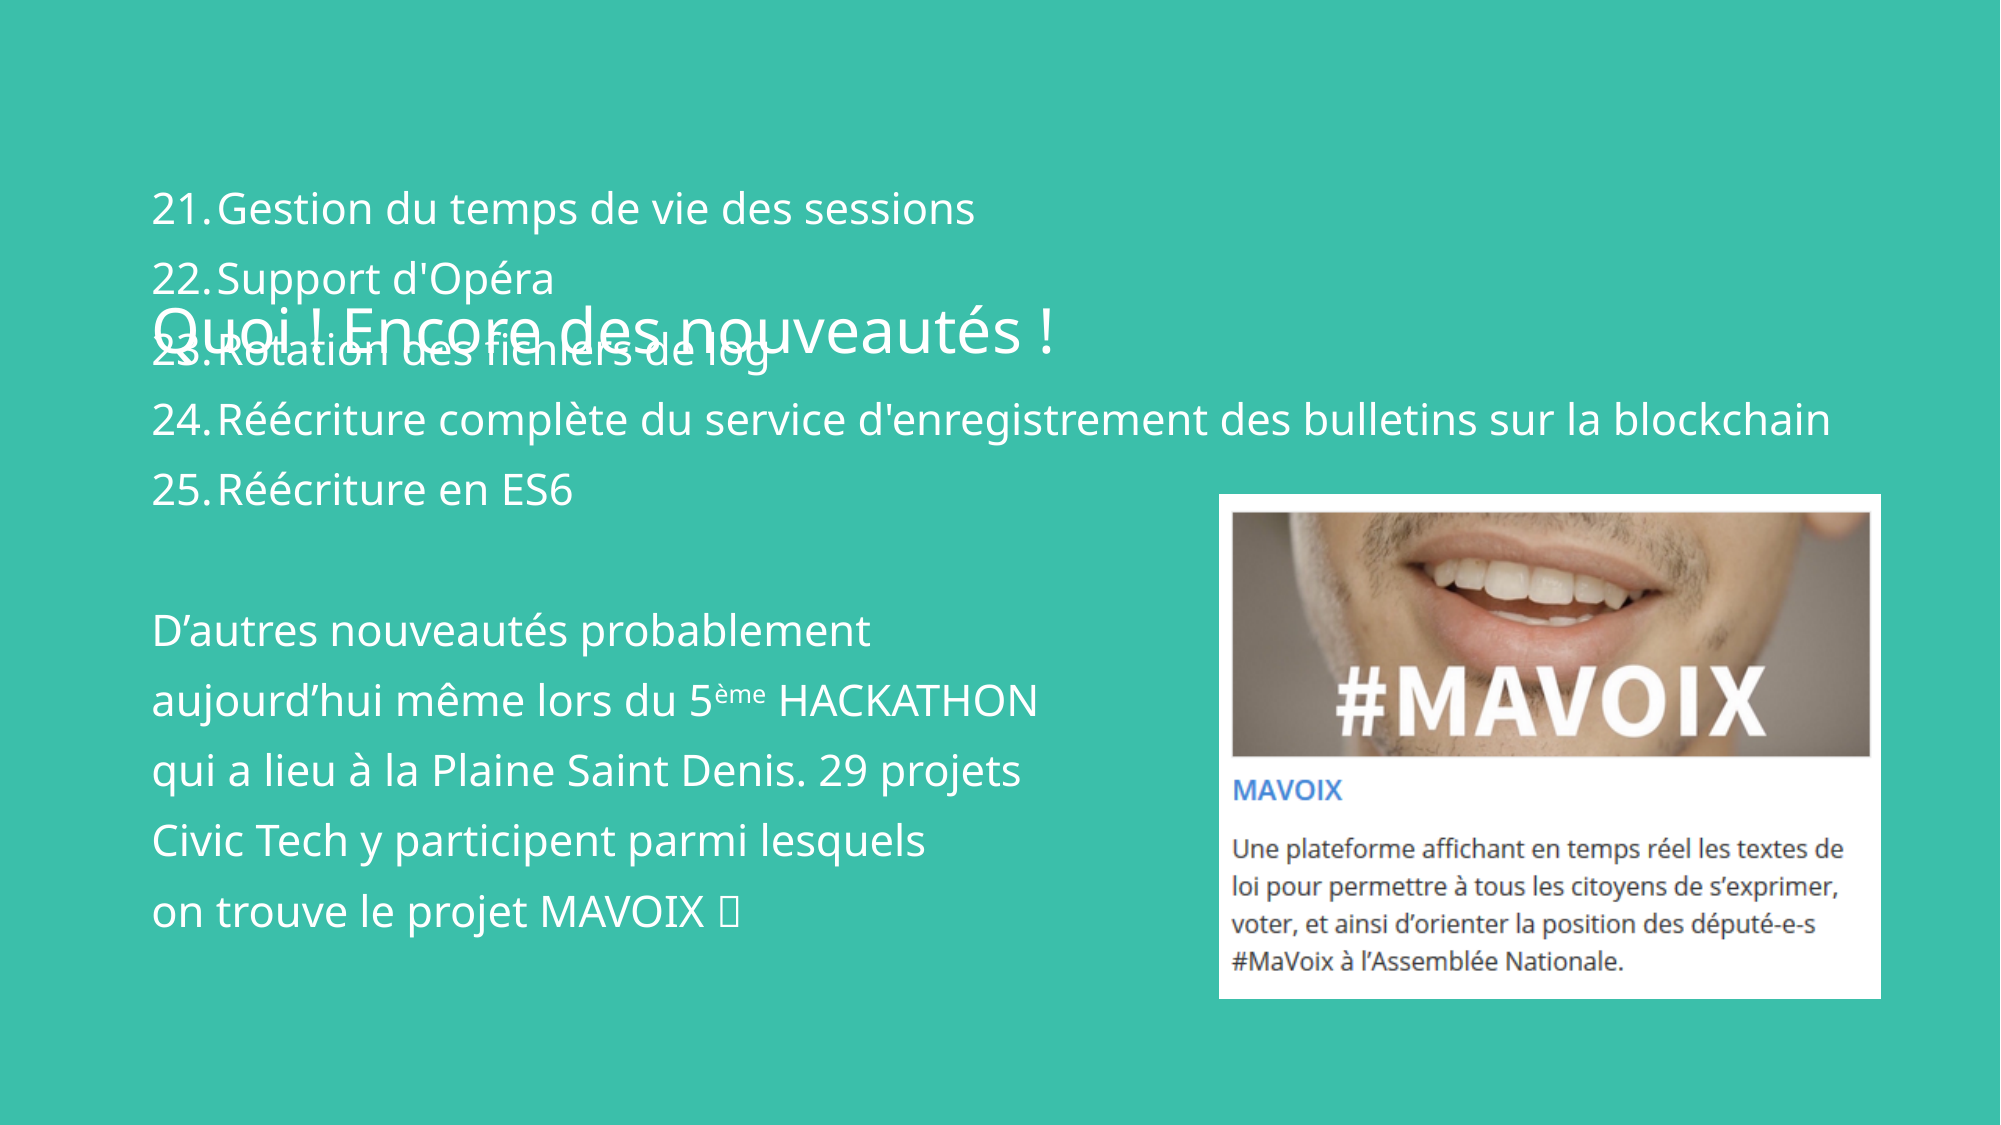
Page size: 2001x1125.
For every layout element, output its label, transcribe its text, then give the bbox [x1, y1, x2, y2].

picture [1219, 494, 1881, 999]
list Gestion du temps de vie des sessions Support d'Opéra Rotation des fichiers de log Réécriture complète du service d'enregistrement des bulletins sur la blockchain Réécriture en ES6 D’autres nouveautés probablement aujourd’hui même lors du 5ème HACKATHON qui a lieu à la Plaine Saint Denis. 29 projets Civic Tech y participent parmi lesquels on trouve le projet MAVOIX  [136, 173, 1862, 999]
